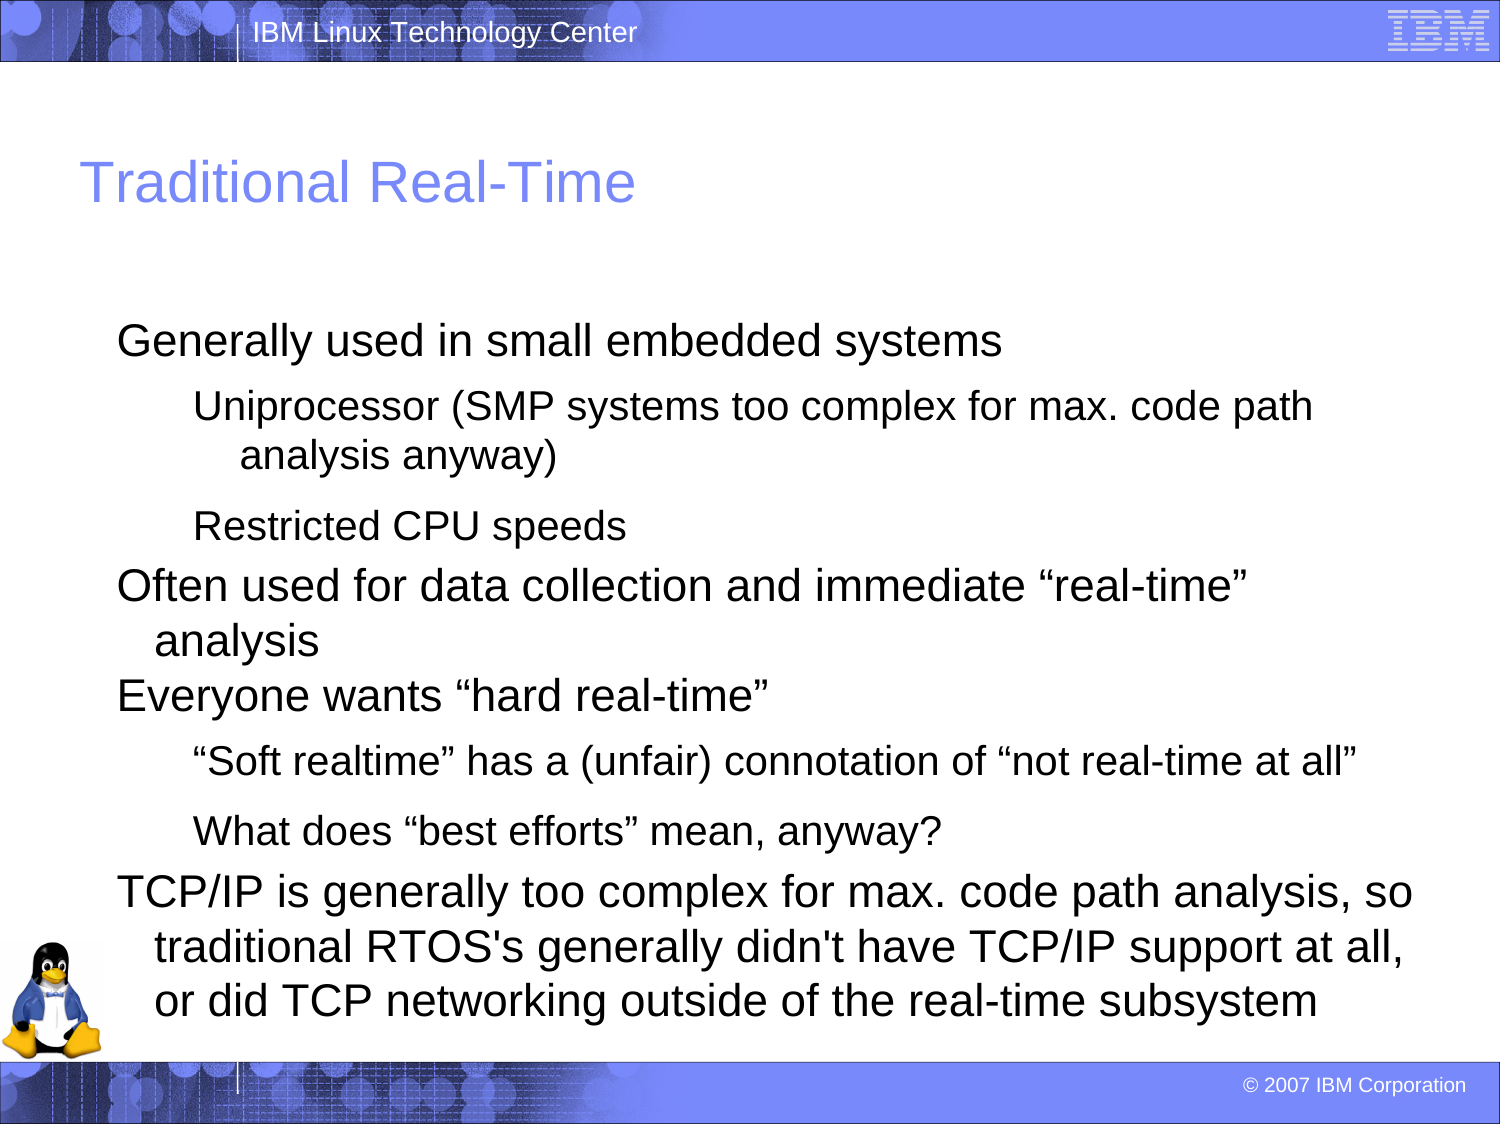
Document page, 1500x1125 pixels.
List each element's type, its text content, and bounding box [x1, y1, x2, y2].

picture [1, 1, 1499, 61]
title Traditional Real-Time [79, 142, 1379, 225]
picture [1, 1063, 1499, 1123]
list Generally used in small embedded systems Uniprocessor (SMP systems too complex for max. code path analysis anyway) Restricted CPU speeds Often used for data collection and immediate “real-time” analysis Everyone wants “hard real-time” “Soft realtime” has a (unfair) connotation of “not real-time at all” What does “best efforts” mean, anyway? TCP/IP is generally too complex for max. code path analysis, so traditional RTOS's generally didn't have TCP/IP support at all, or did TCP networking outside of the real-time subsystem [116, 311, 1426, 1024]
picture [0, 940, 103, 1061]
